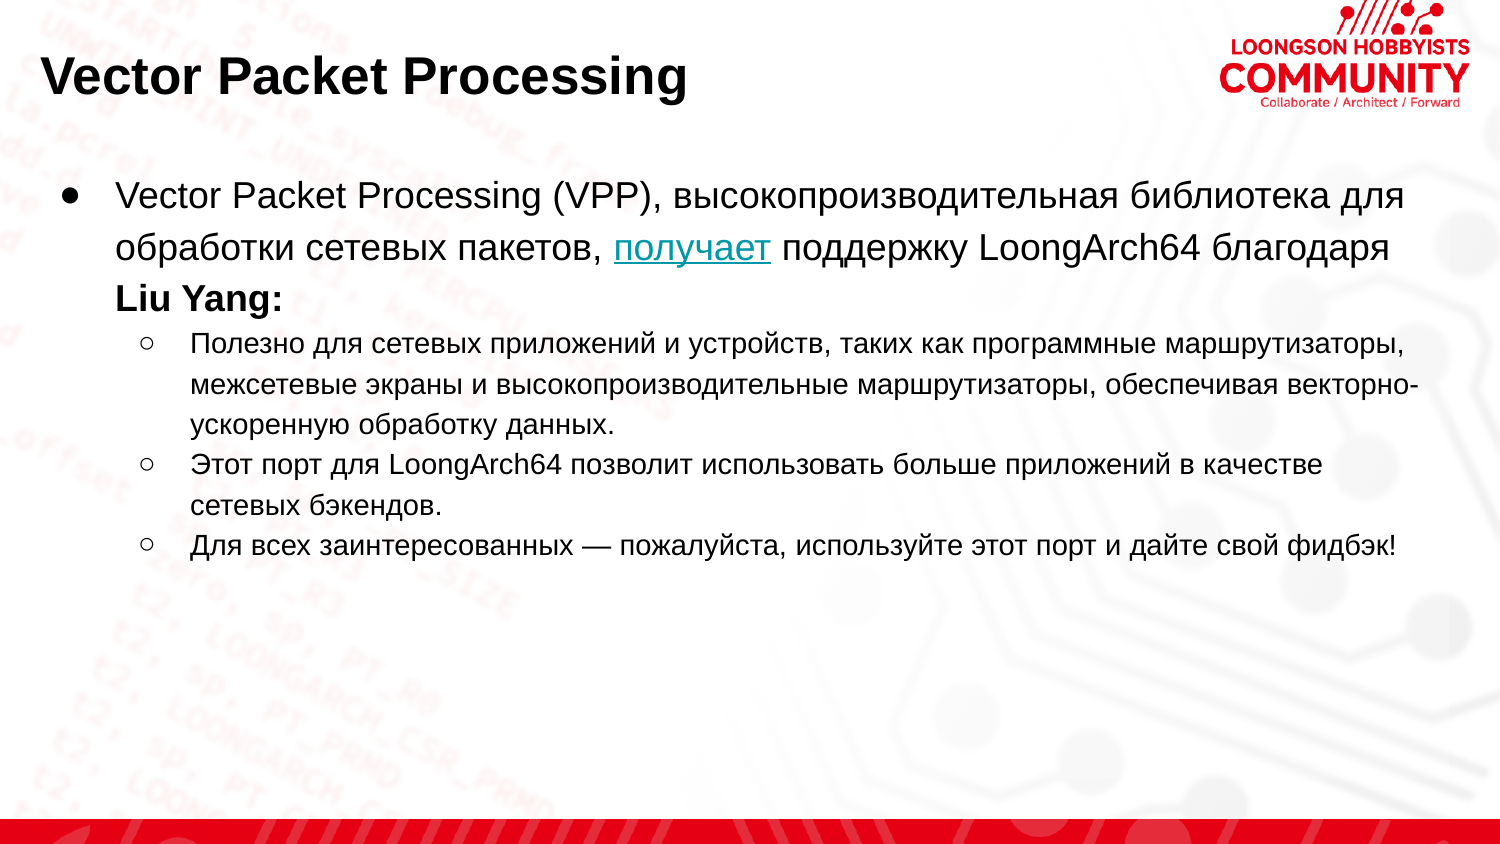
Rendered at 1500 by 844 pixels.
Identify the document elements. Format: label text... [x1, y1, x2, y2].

list Vector Packet Processing (VPP), высокопроизводительная библиотека для обработки сетевых пакетов, получает поддержку LoongArch64 благодаря Liu Yang: Полезно для сетевых приложений и устройств, таких как программные маршрутизаторы, межсетевые экраны и высокопроизводительные маршрутизаторы, обеспечивая векторно-ускоренную обработку данных. Этот порт для LoongArch64 позволит использовать больше приложений в качестве сетевых бэкендов. Для всех заинтересованных — пожалуйста, используйте этот порт и дайте свой фидбэк! [25, 149, 1449, 779]
title Vector Packet Processing [25, 26, 1423, 121]
picture [0, 0, 1500, 844]
